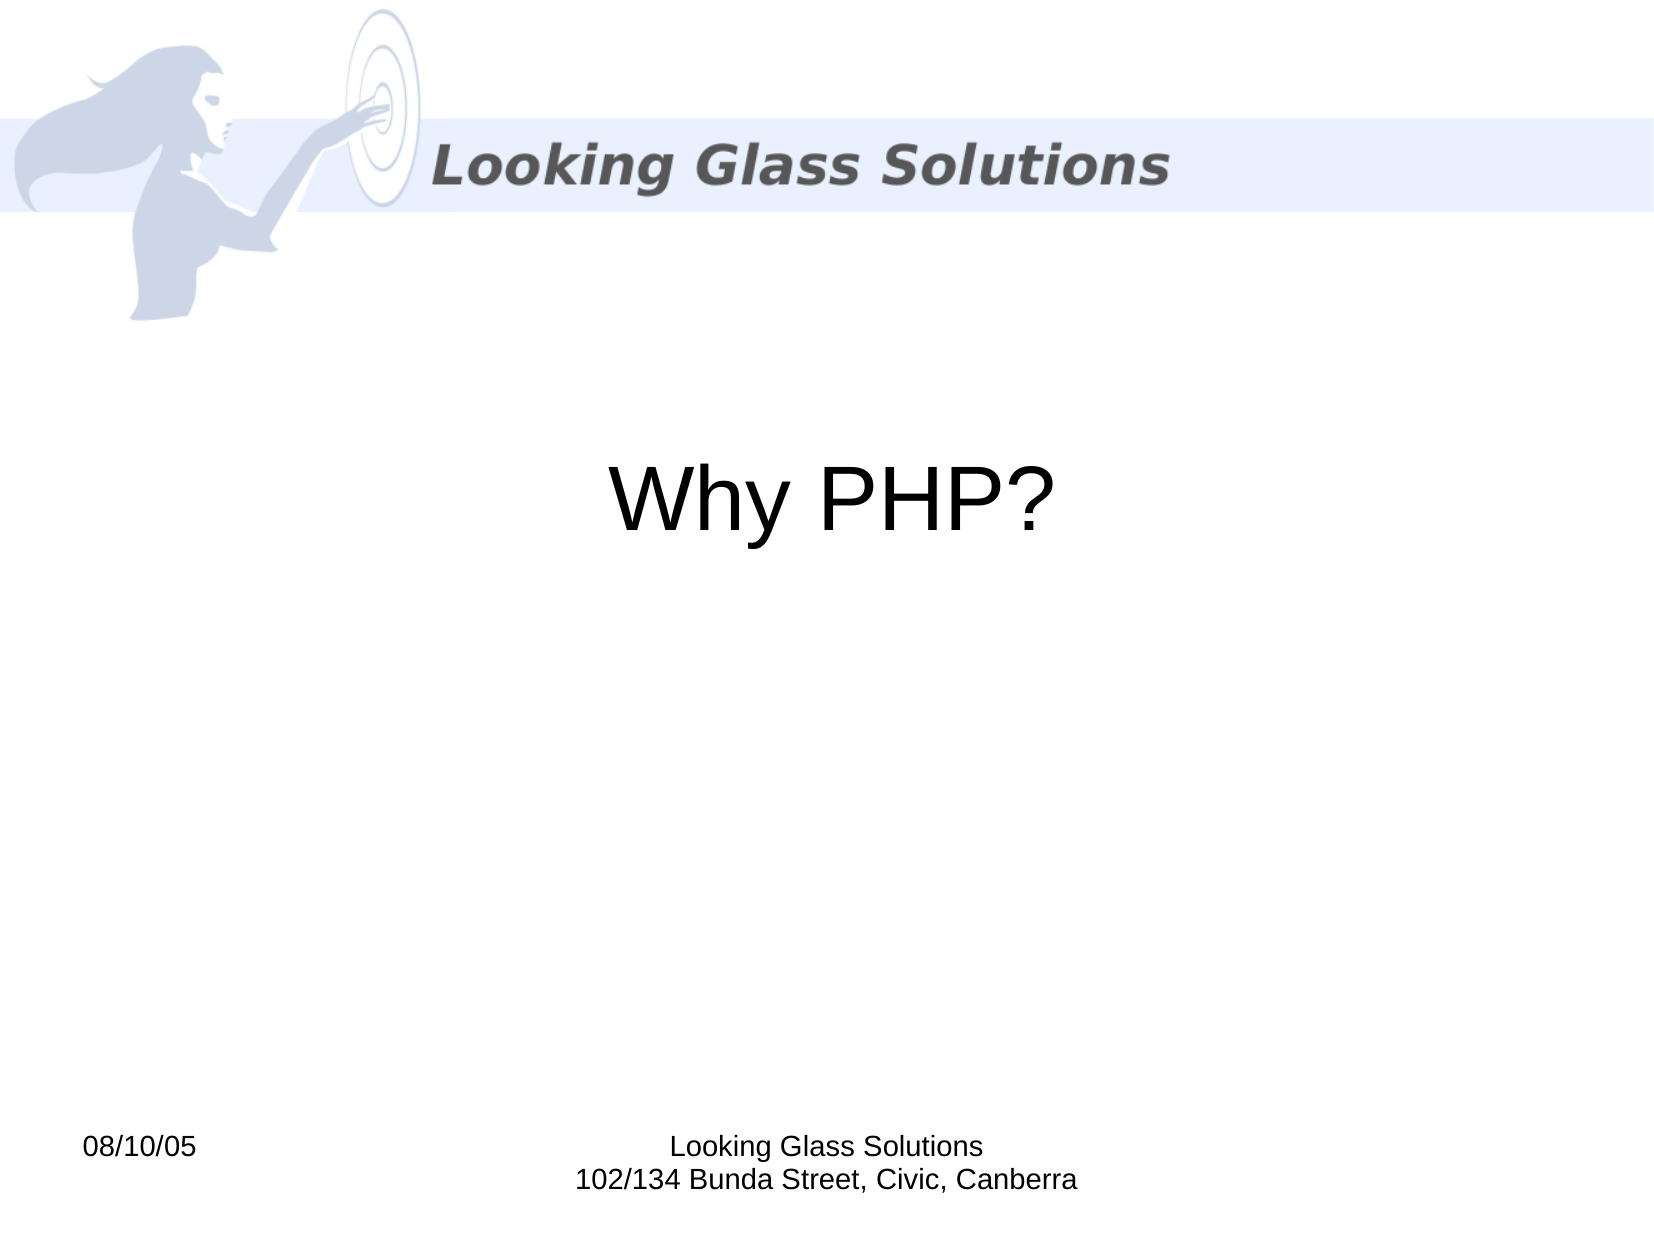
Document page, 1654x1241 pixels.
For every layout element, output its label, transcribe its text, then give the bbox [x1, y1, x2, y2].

title Why PHP? [88, 395, 1577, 603]
picture [0, 0, 1654, 325]
